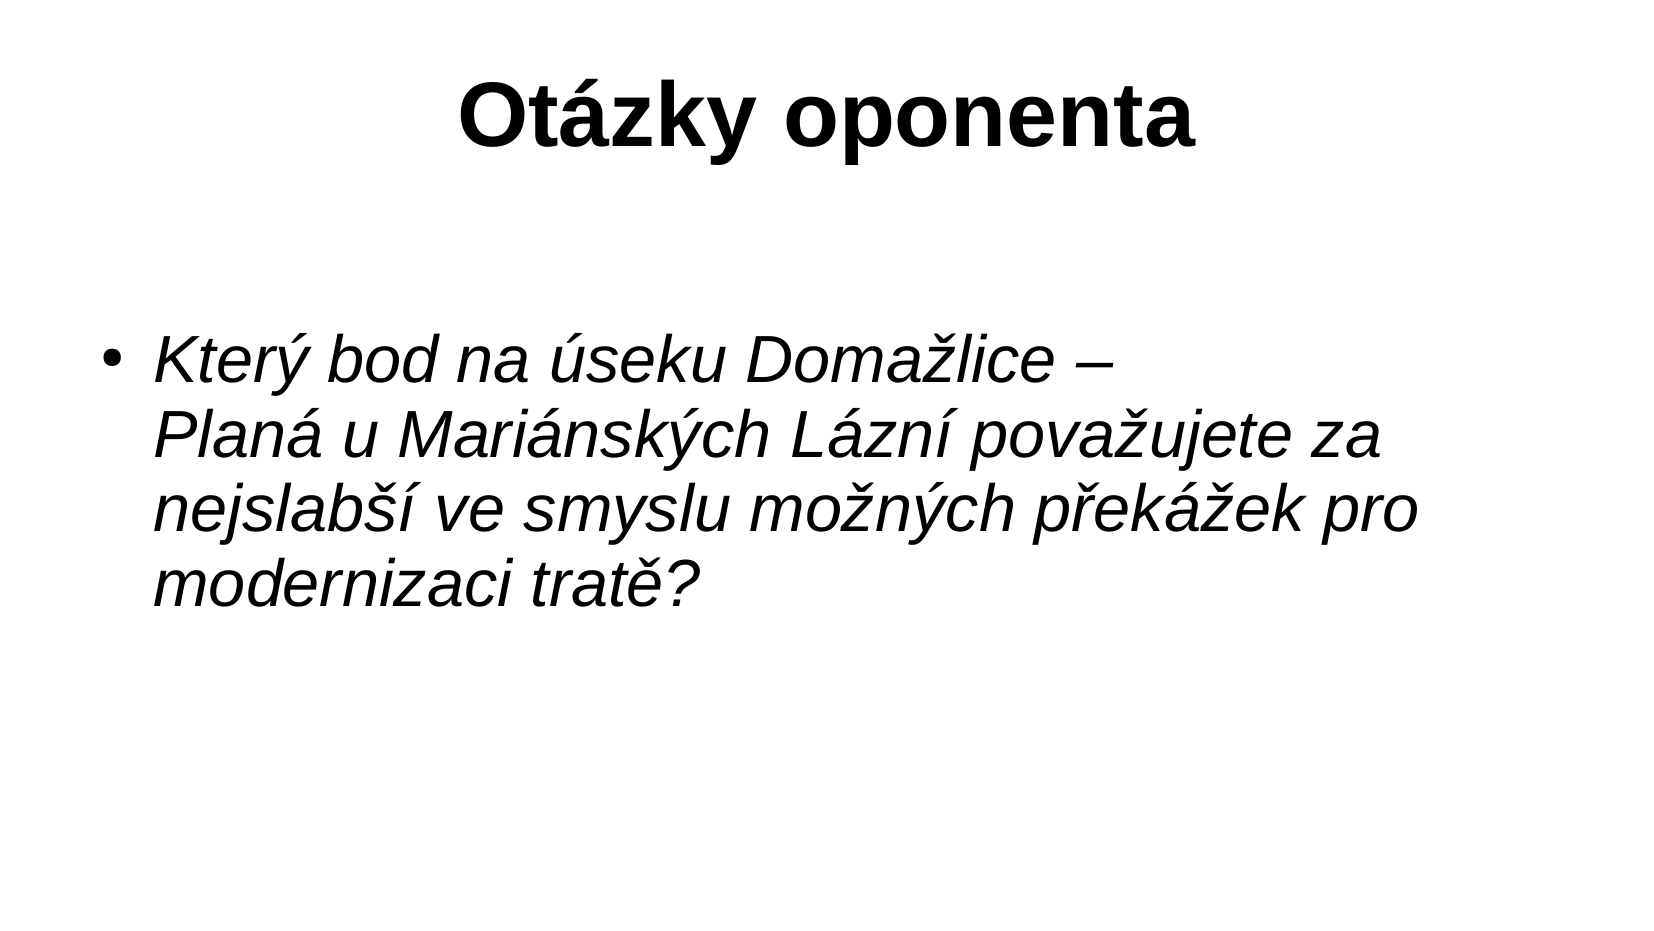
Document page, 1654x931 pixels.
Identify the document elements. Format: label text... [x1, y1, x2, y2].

title Otázky oponenta [82, 37, 1571, 193]
list Který bod na úseku Domažlice – Planá u Mariánských Lázní považujete za nejslabší ve smyslu možných překážek pro modernizaci tratě? [82, 217, 1571, 758]
